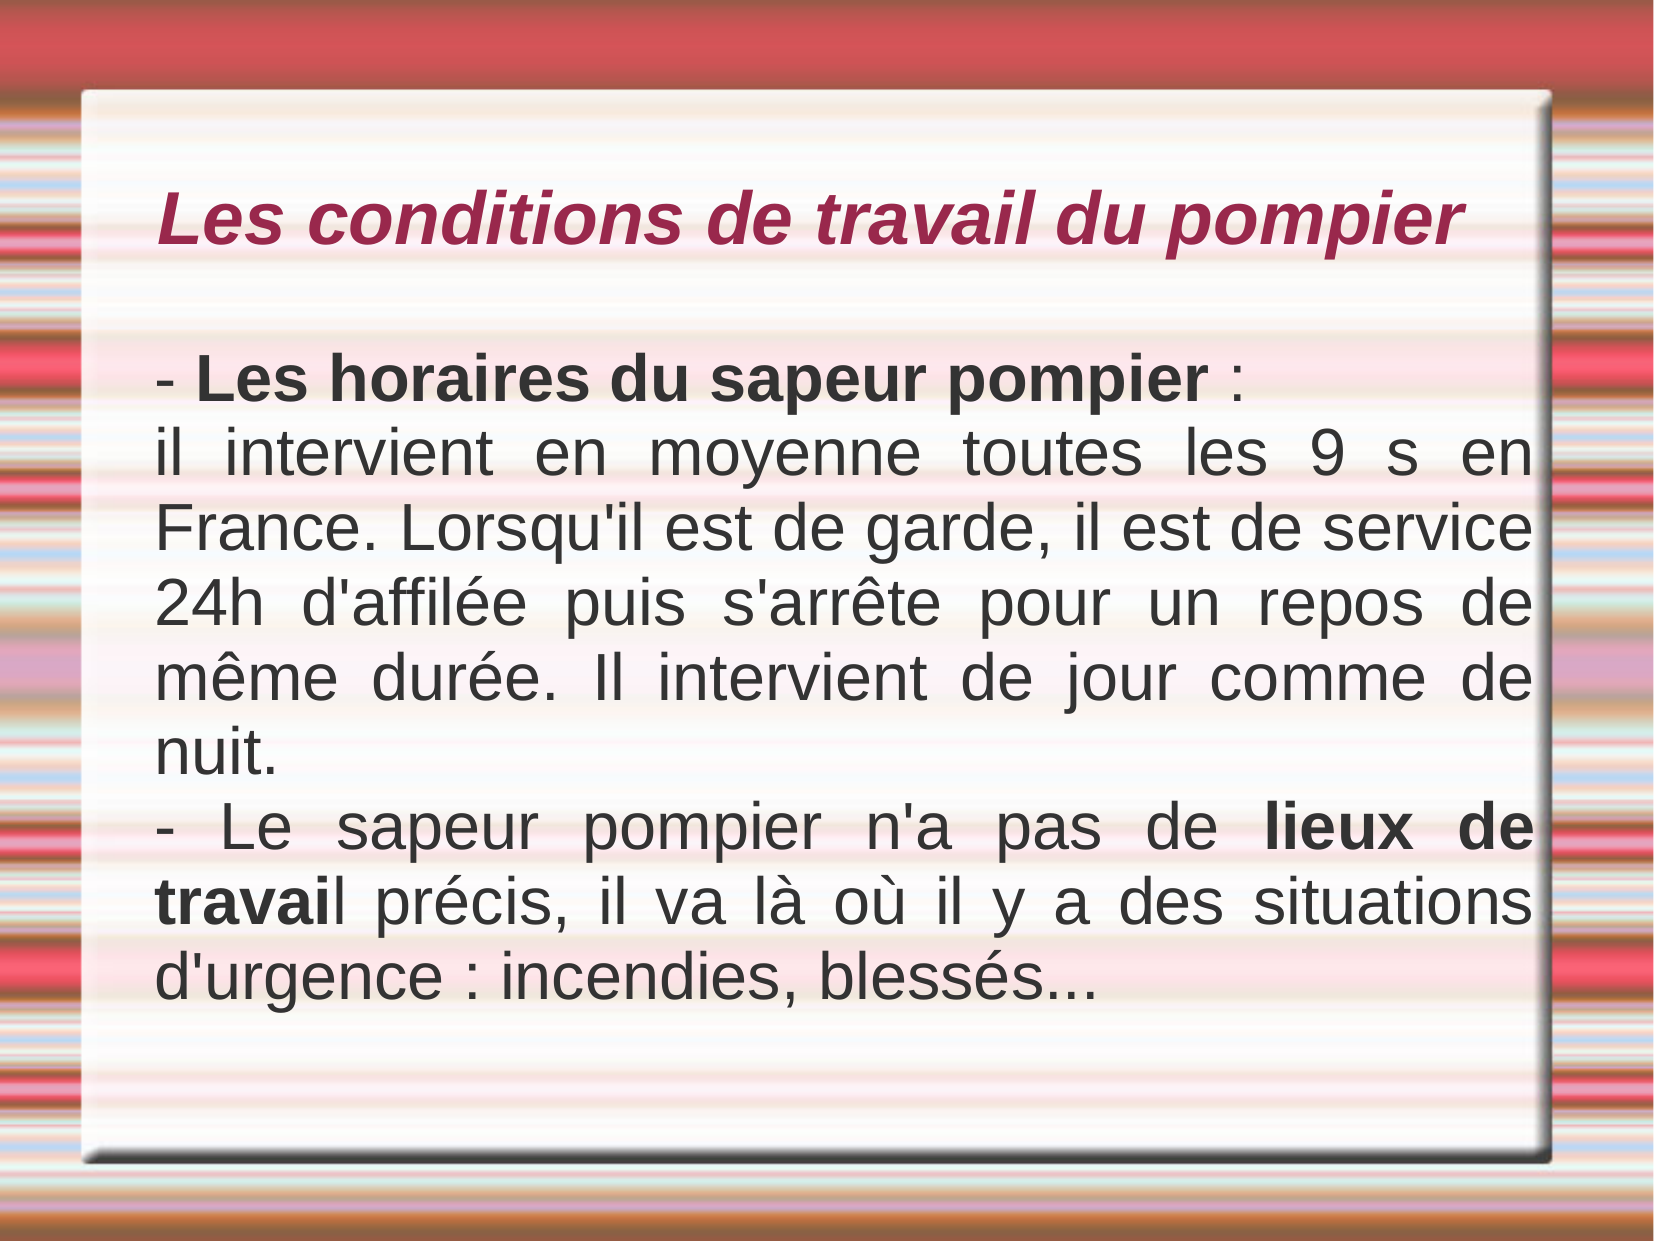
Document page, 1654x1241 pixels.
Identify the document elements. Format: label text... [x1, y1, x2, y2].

list - Les horaires du sapeur pompier : il intervient en moyenne toutes les 9 s en France. Lorsqu'il est de garde, il est de service 24h d'affilée puis s'arrête pour un repos de même durée. Il intervient de jour comme de nuit. - Le sapeur pompier n'a pas de lieux de travail précis, il va là où il y a des situations d'urgence : incendies, blessés... [154, 340, 1536, 1123]
title Les conditions de travail du pompier [88, 114, 1534, 322]
picture [0, 0, 1654, 1241]
